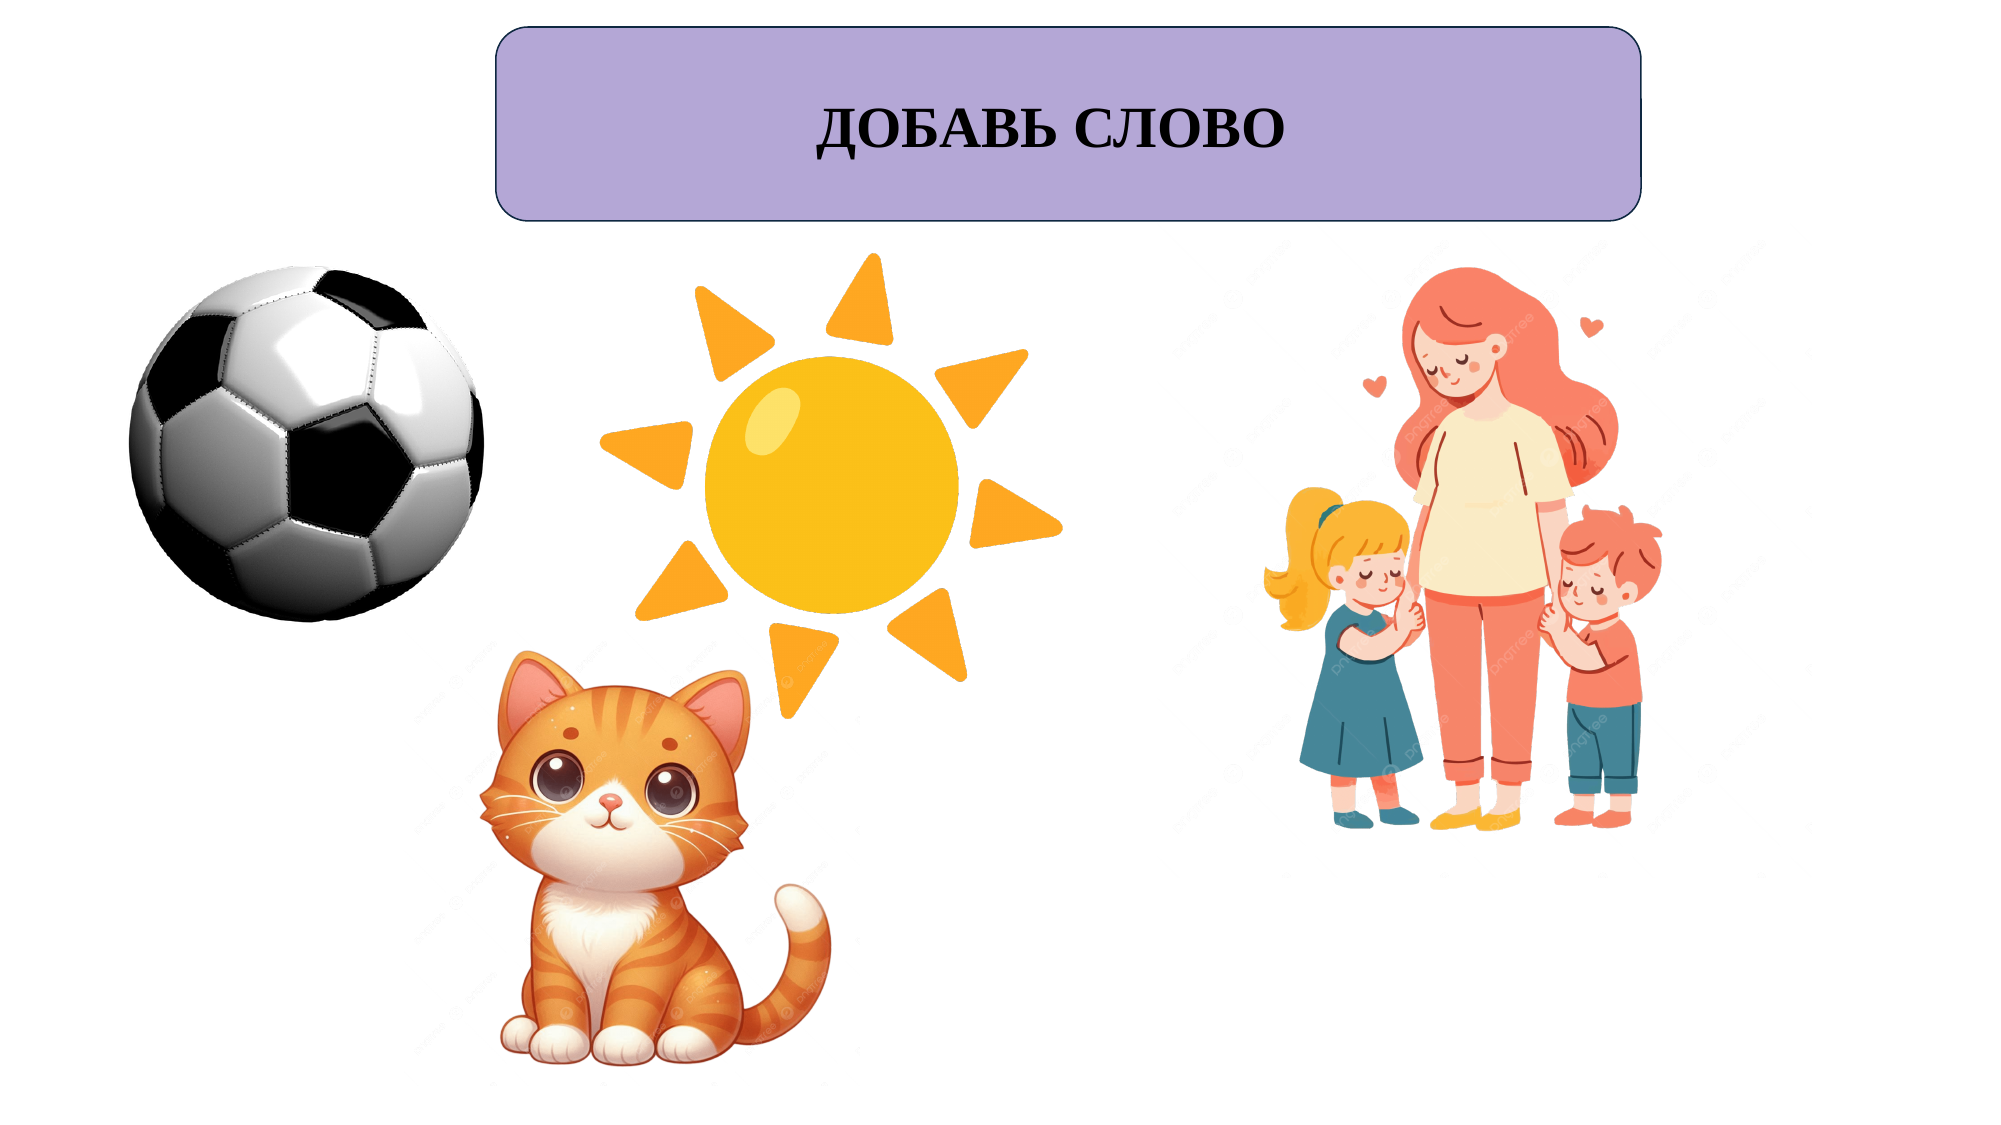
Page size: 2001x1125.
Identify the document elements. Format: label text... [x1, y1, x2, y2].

text_box ДОБАВЬ СЛОВО [366, 81, 1737, 167]
text_box [495, 26, 1641, 81]
text_box [1253, 167, 1642, 220]
picture [0, 166, 1812, 1086]
